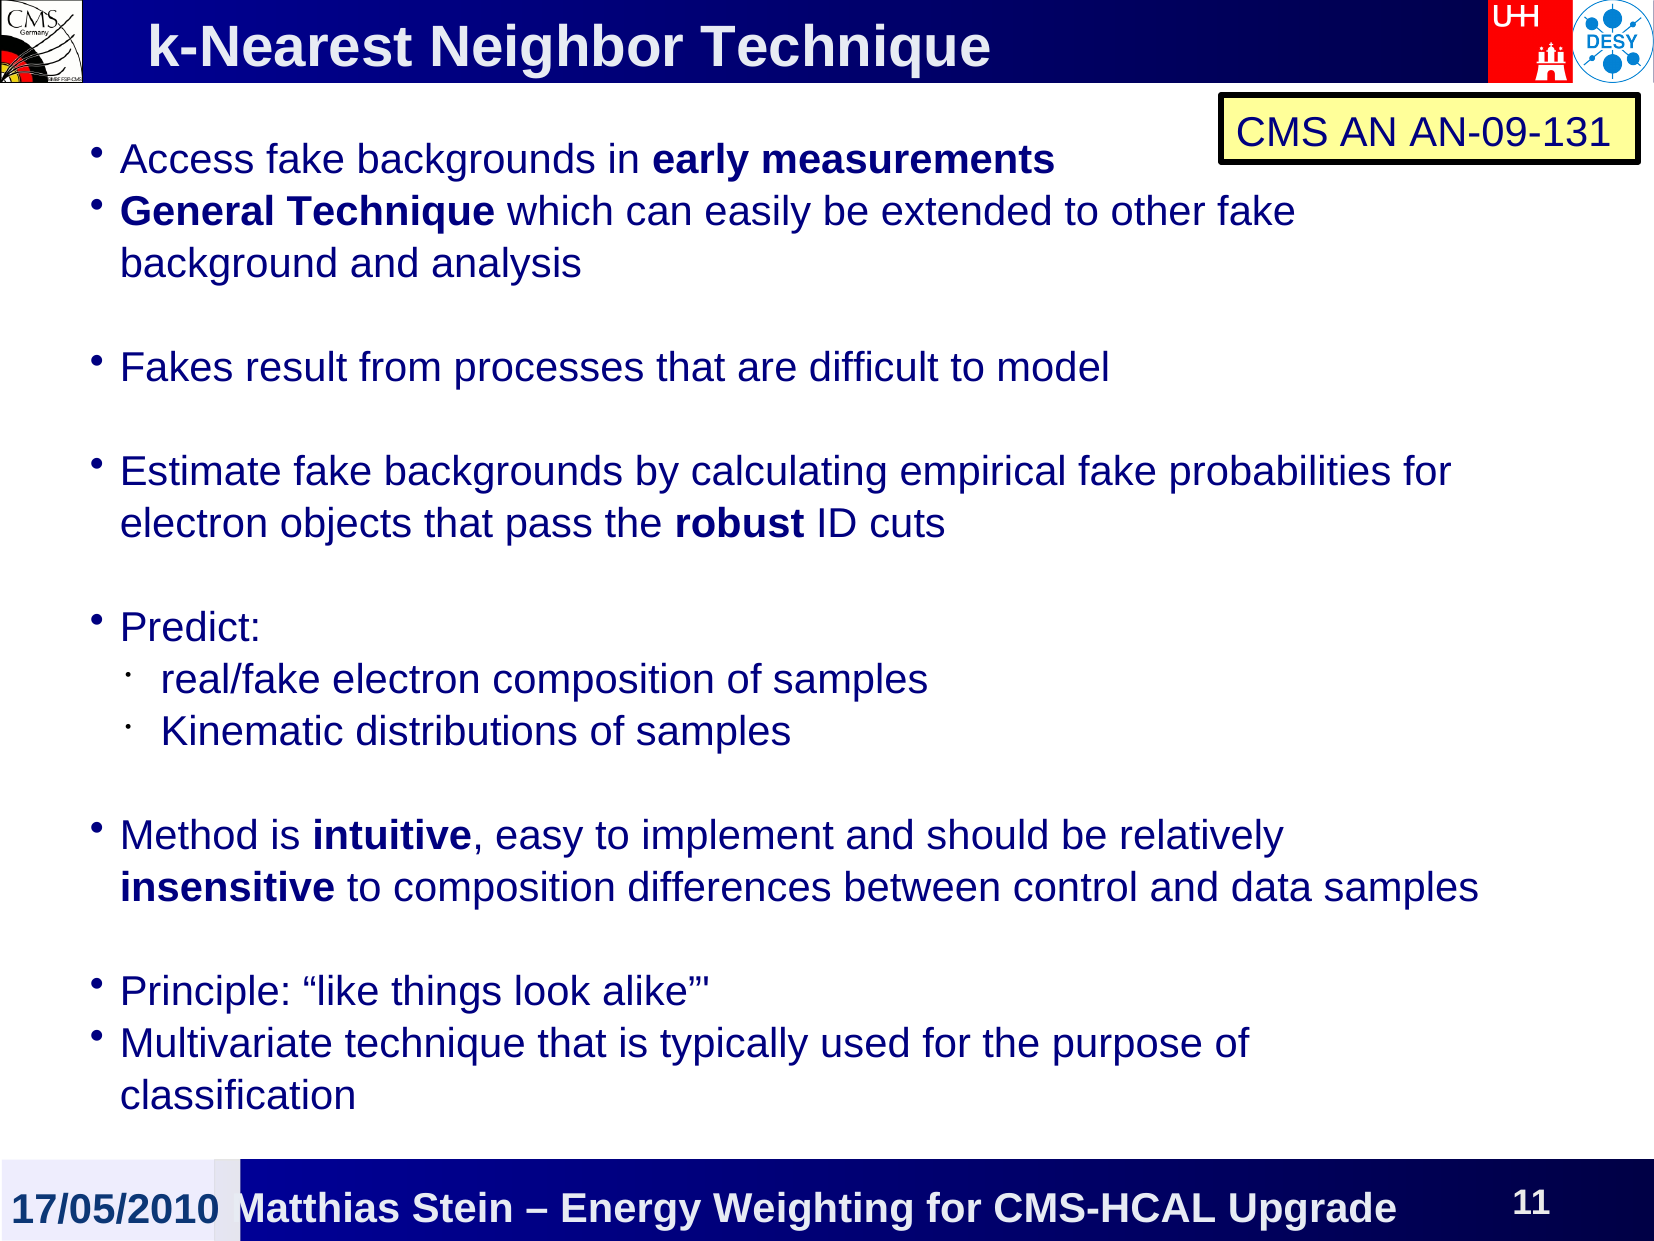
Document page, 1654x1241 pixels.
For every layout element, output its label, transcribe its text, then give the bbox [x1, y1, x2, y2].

title k-Nearest Neighbor Technique [147, 0, 1477, 83]
picture [0, 0, 83, 83]
text_box CMS AN AN-09-131 [1221, 95, 1639, 162]
text_box Access fake backgrounds in early measurements General Technique which can easily be extended to other fake background and analysis Fakes result from processes that are difficult to model Estimate fake backgrounds by calculating empirical fake probabilities for electron objects that pass the robust ID cuts Predict: real/fake electron composition of samples Kinematic distributions of samples Method is intuitive, easy to implement and should be relatively insensitive to composition differences between control and data samples Principle: “like things look alike”' Multivariate technique that is typically used for the purpose of classification [75, 122, 1501, 1126]
picture [1488, 0, 1654, 83]
